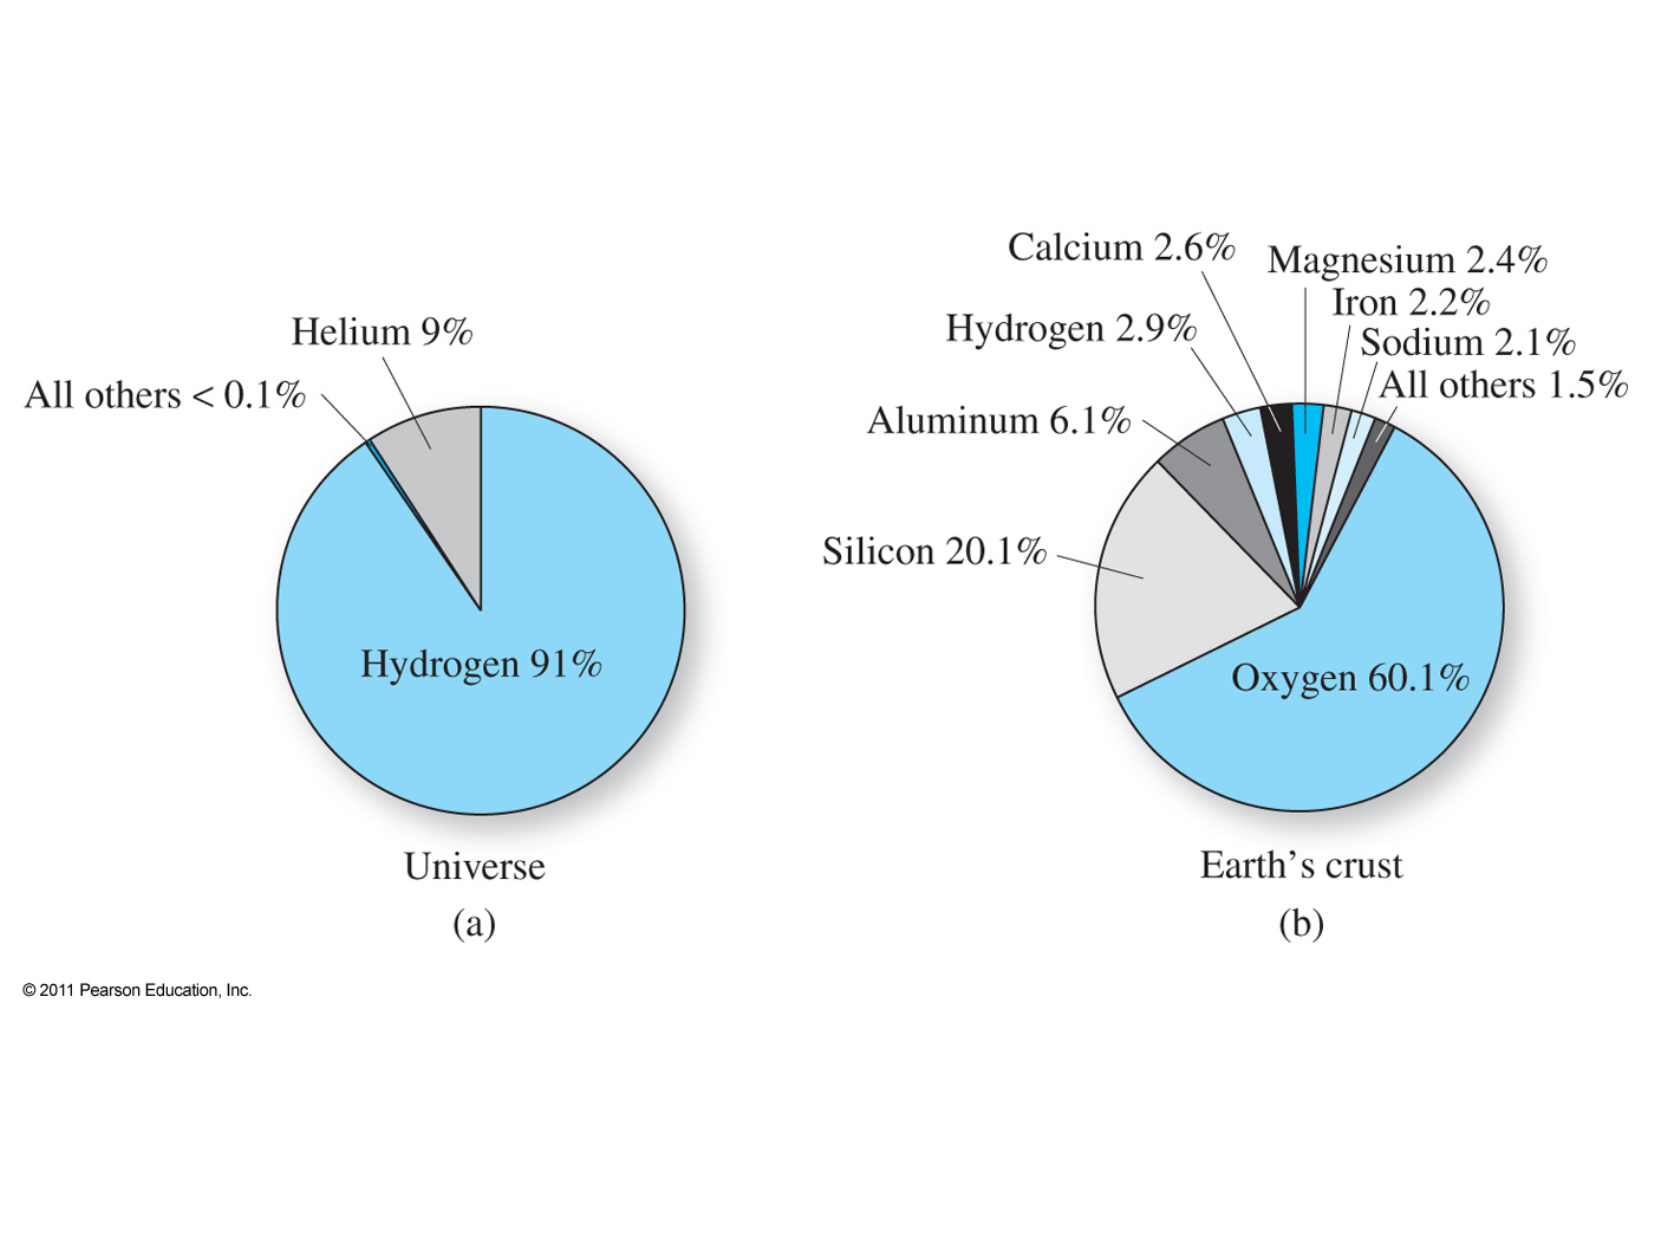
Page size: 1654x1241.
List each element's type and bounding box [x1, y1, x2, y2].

picture [0, 205, 1654, 1035]
